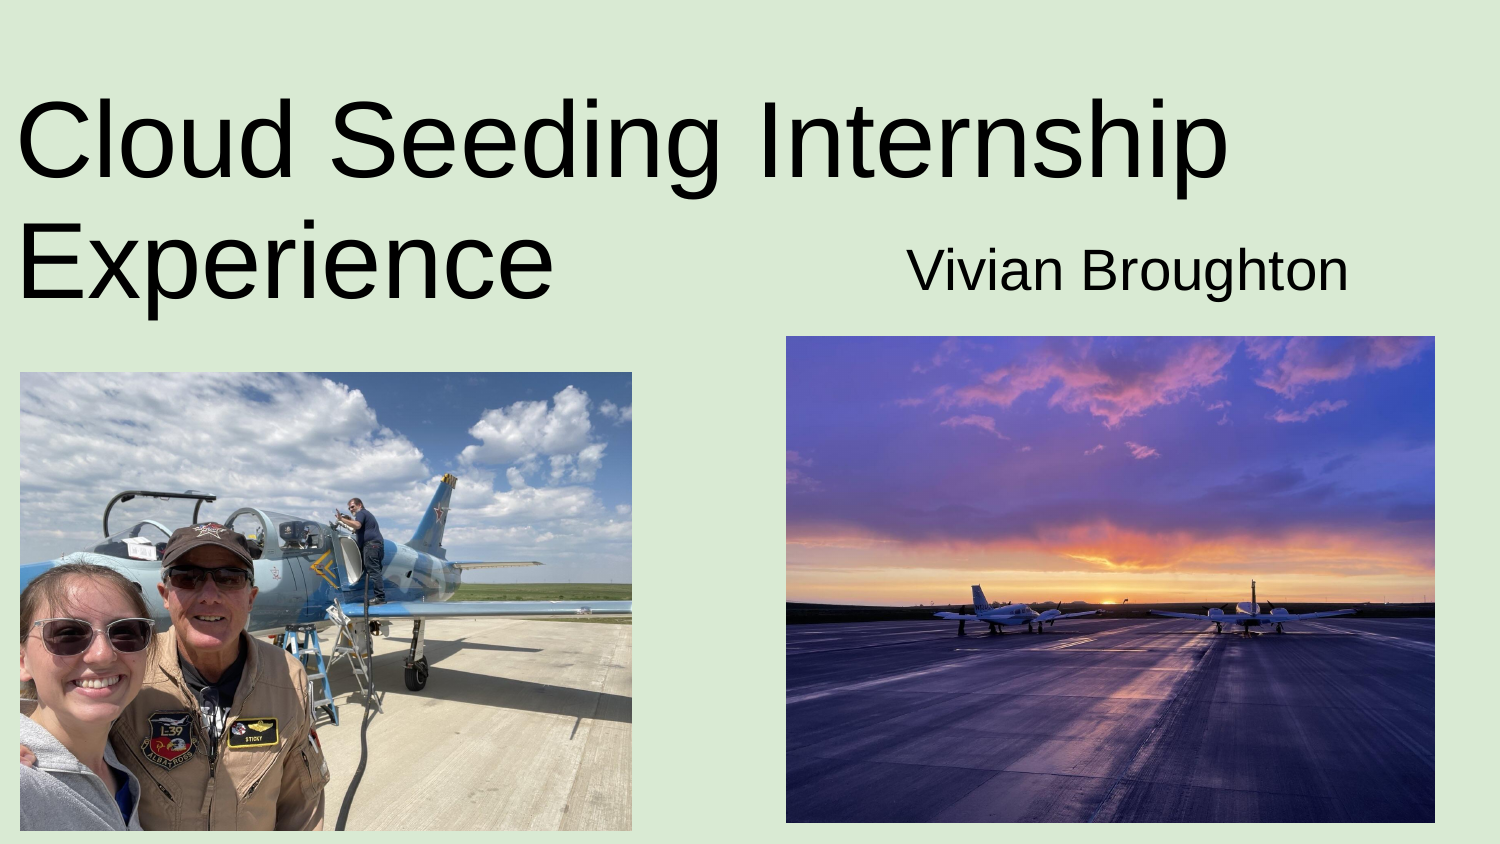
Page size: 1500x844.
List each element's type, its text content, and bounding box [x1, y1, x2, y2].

picture [786, 336, 1435, 823]
subtitle Vivian Broughton [763, 222, 1495, 353]
title Cloud Seeding Internship Experience [0, 0, 1398, 337]
picture [20, 372, 632, 831]
